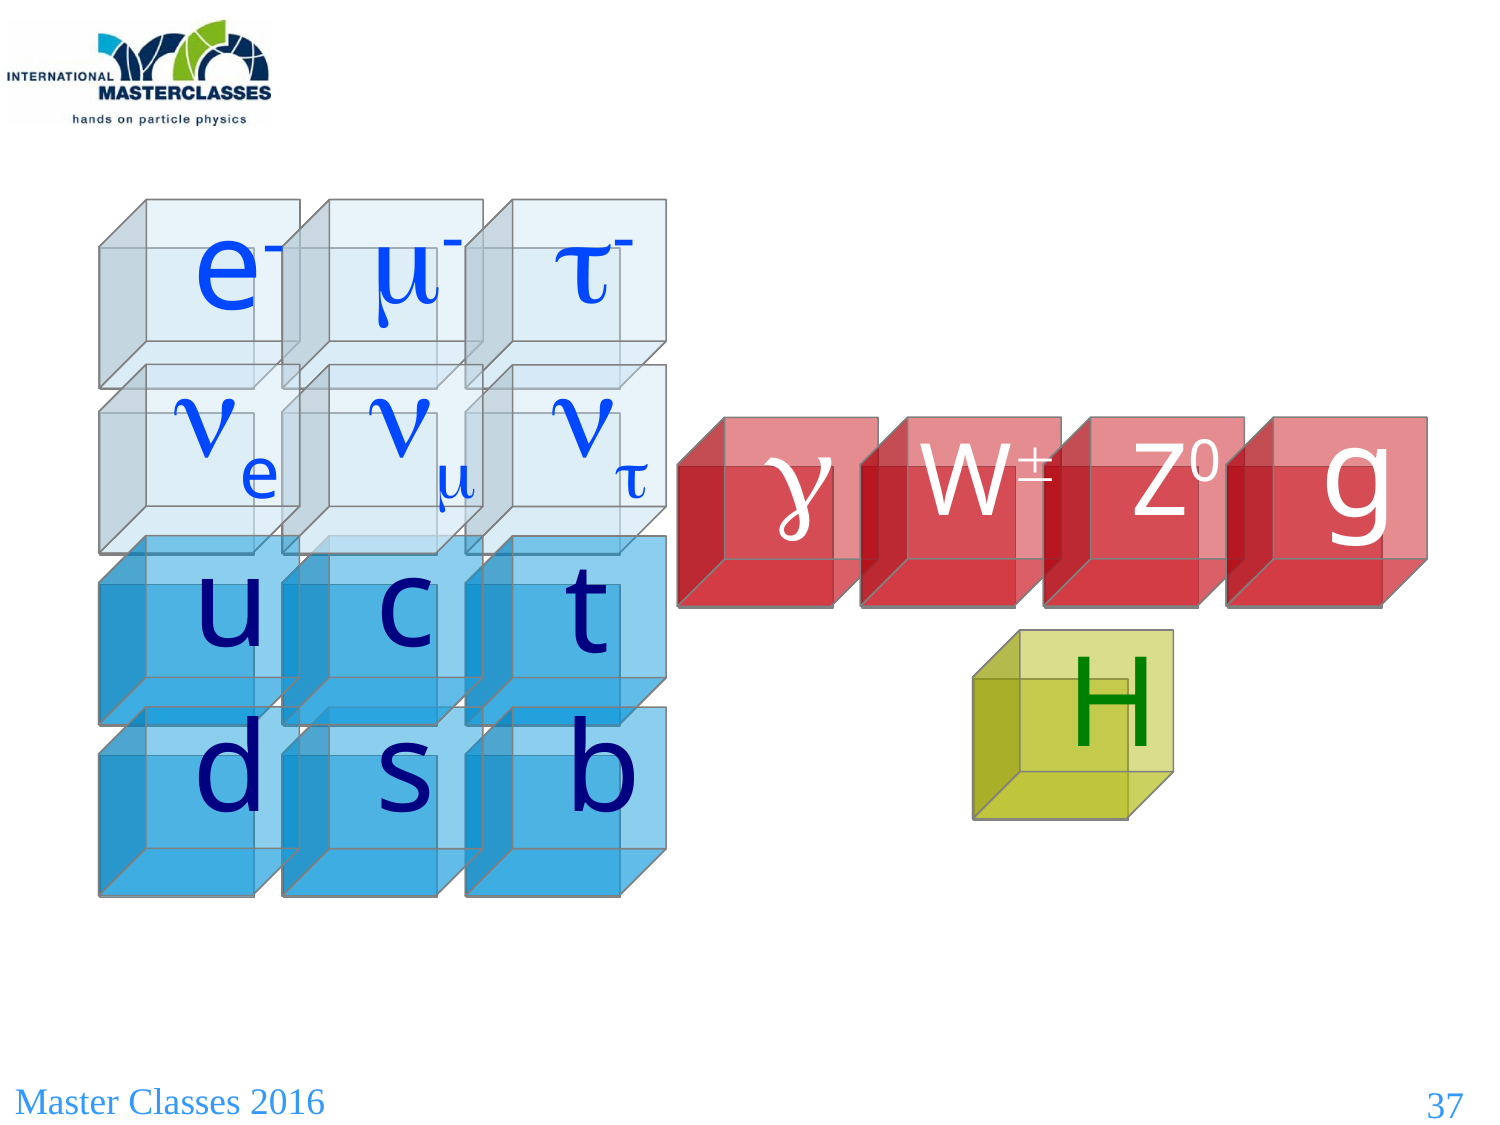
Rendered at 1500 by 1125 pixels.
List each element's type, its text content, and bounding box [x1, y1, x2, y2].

text_box [972, 630, 1128, 821]
text_box [654, 199, 667, 341]
text_box νμ [354, 324, 492, 521]
text_box b [549, 679, 650, 845]
text_box d [177, 679, 278, 845]
text_box s [360, 679, 454, 845]
text_box g [1306, 383, 1406, 549]
text_box e- [177, 177, 302, 342]
text_box [98, 199, 667, 898]
text_box [1228, 605, 1382, 609]
text_box μ- [354, 171, 482, 324]
text_box Z0 [1116, 407, 1240, 543]
text_box W [904, 407, 1081, 543]
text_box ντ [537, 324, 665, 521]
text_box [617, 535, 667, 677]
picture [2, 10, 280, 130]
text_box γ [750, 383, 852, 549]
text_box H [1051, 613, 1172, 779]
text_box νe [159, 324, 295, 521]
text_box [482, 199, 543, 362]
text_box τ- [543, 171, 654, 324]
text_box u [177, 513, 278, 679]
text_box t [549, 519, 617, 685]
text_box [677, 417, 1428, 609]
text_box c [360, 513, 454, 679]
